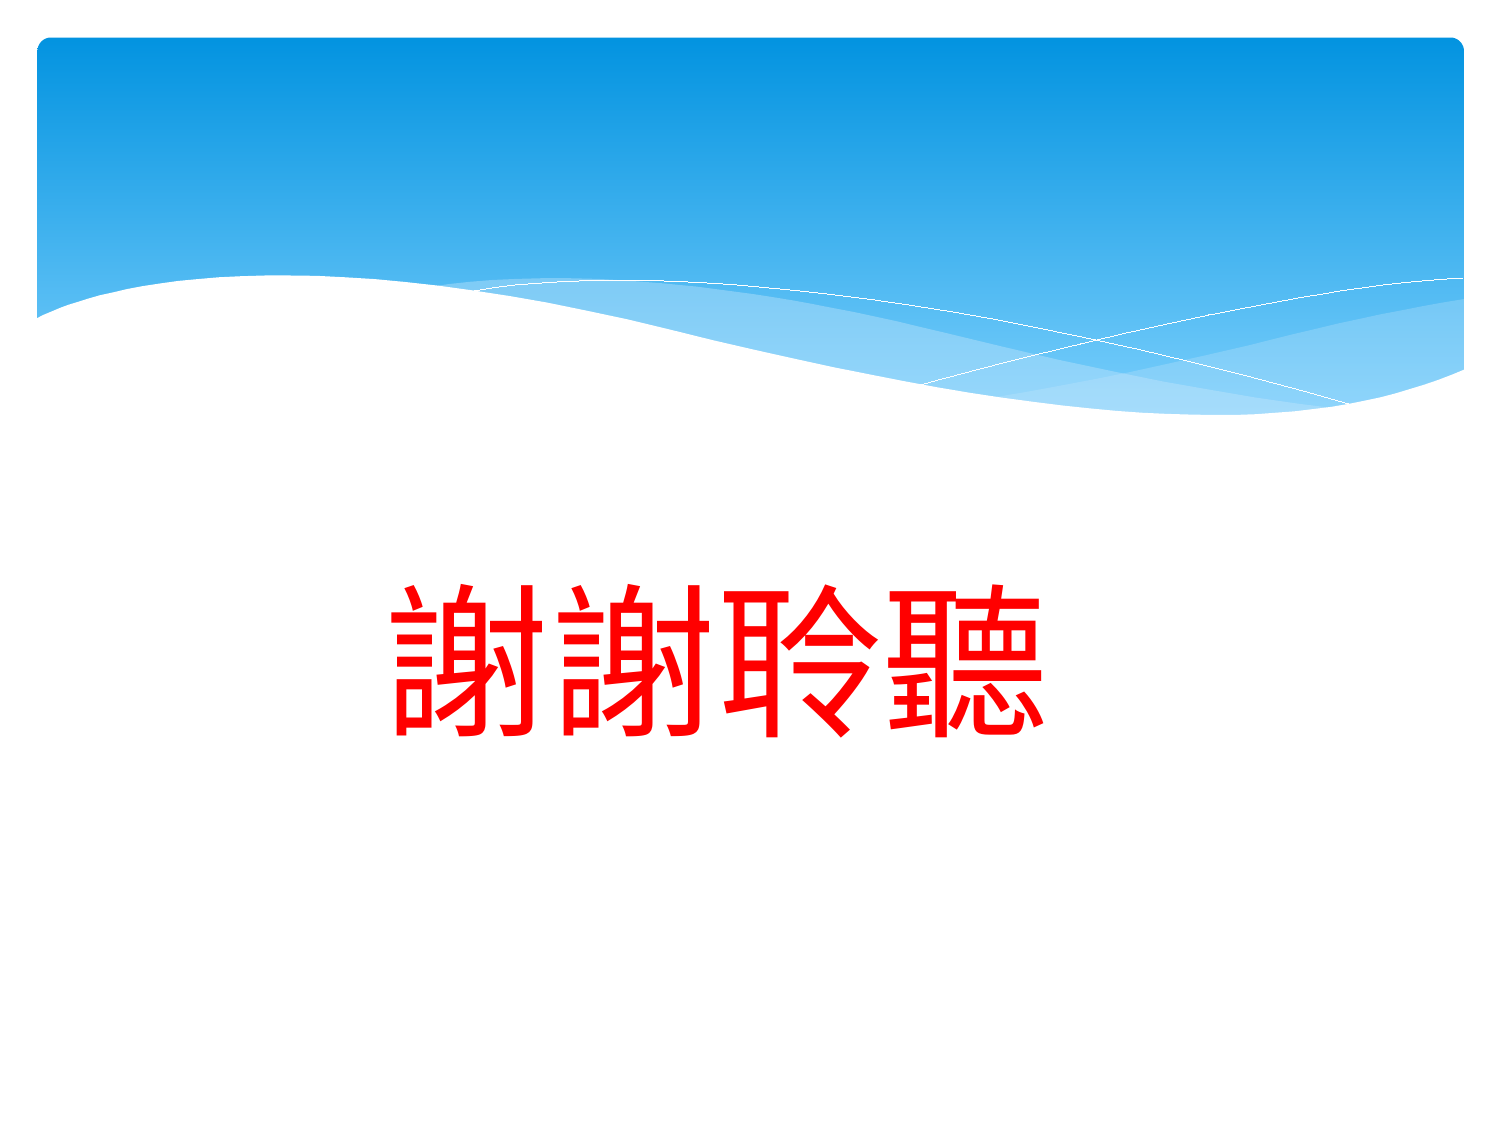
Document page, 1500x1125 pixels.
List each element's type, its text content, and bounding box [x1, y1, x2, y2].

title 謝謝聆聽 [41, 550, 1392, 757]
